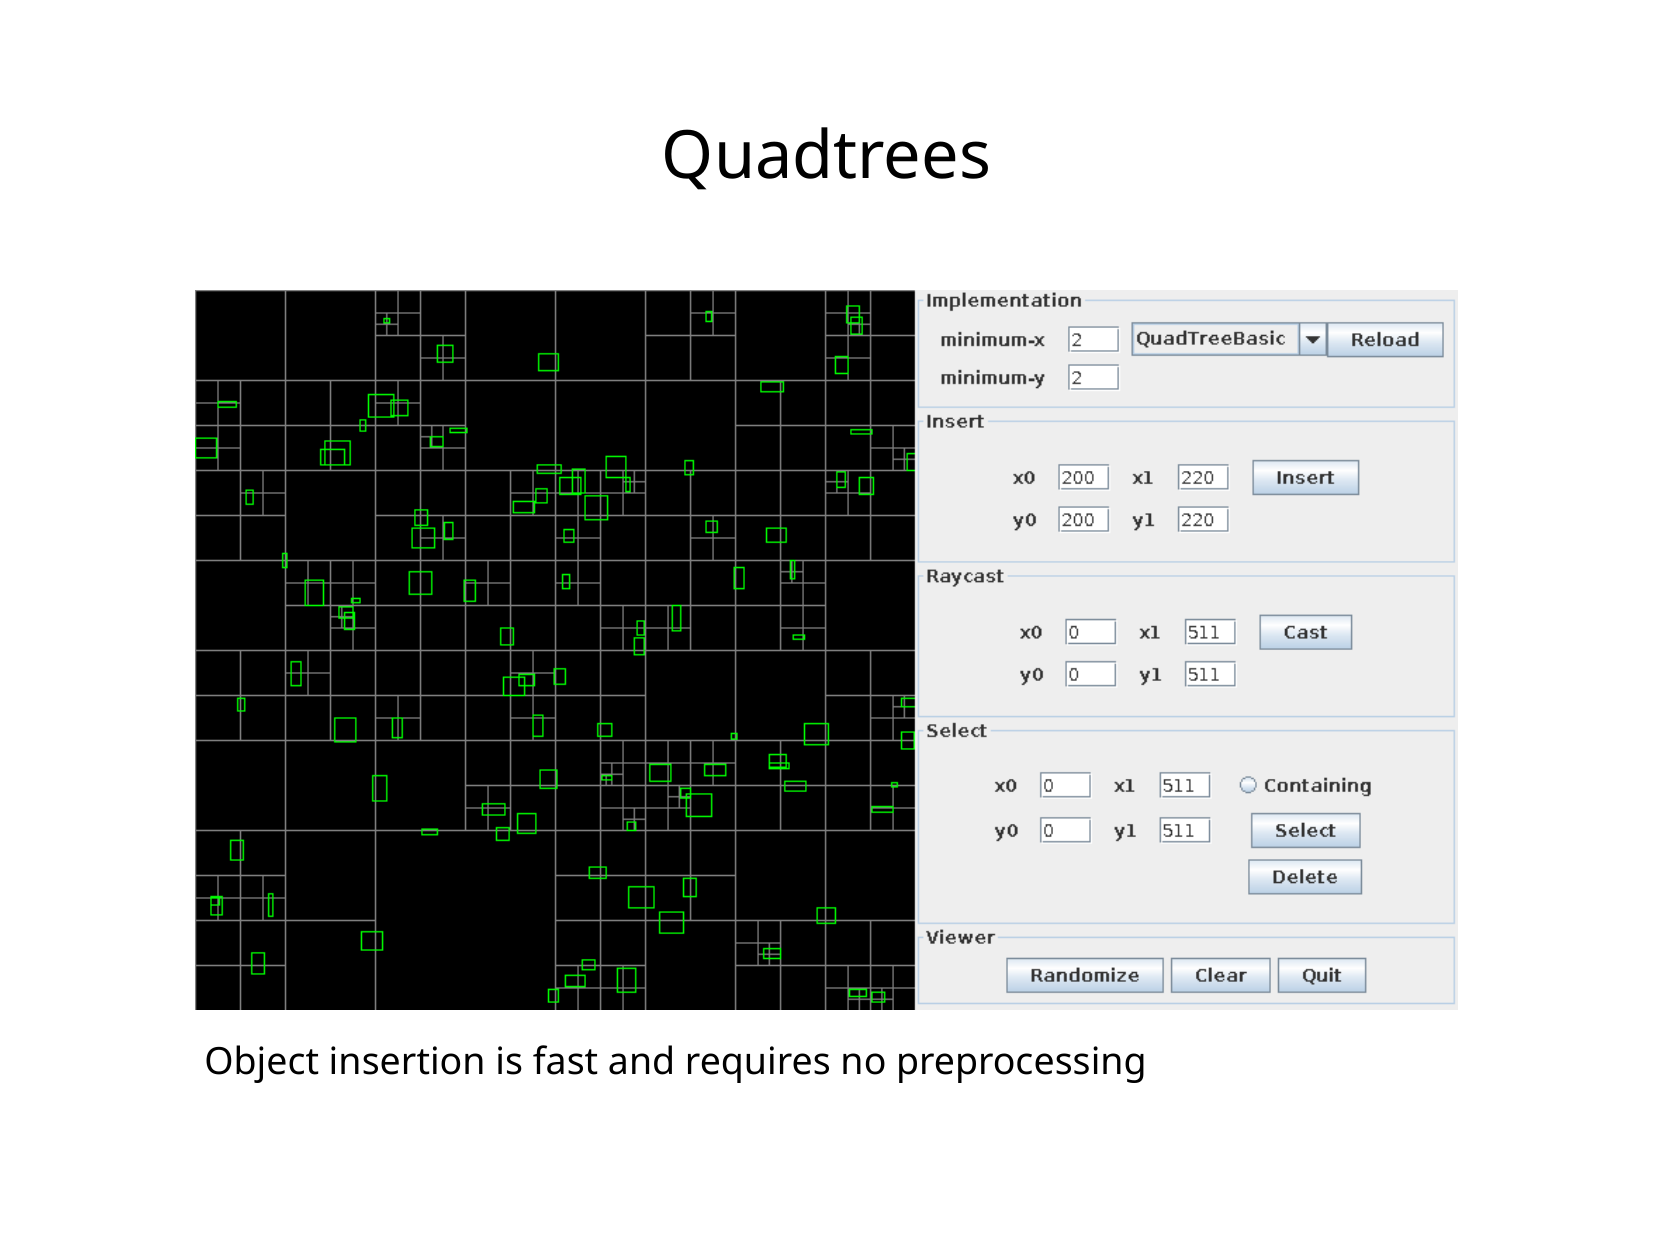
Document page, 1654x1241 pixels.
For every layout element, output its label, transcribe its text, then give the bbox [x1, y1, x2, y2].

text_box Object insertion is fast and requires no preprocessing [189, 1027, 1123, 1088]
picture [195, 290, 1458, 1010]
title Quadtrees [82, 49, 1571, 257]
